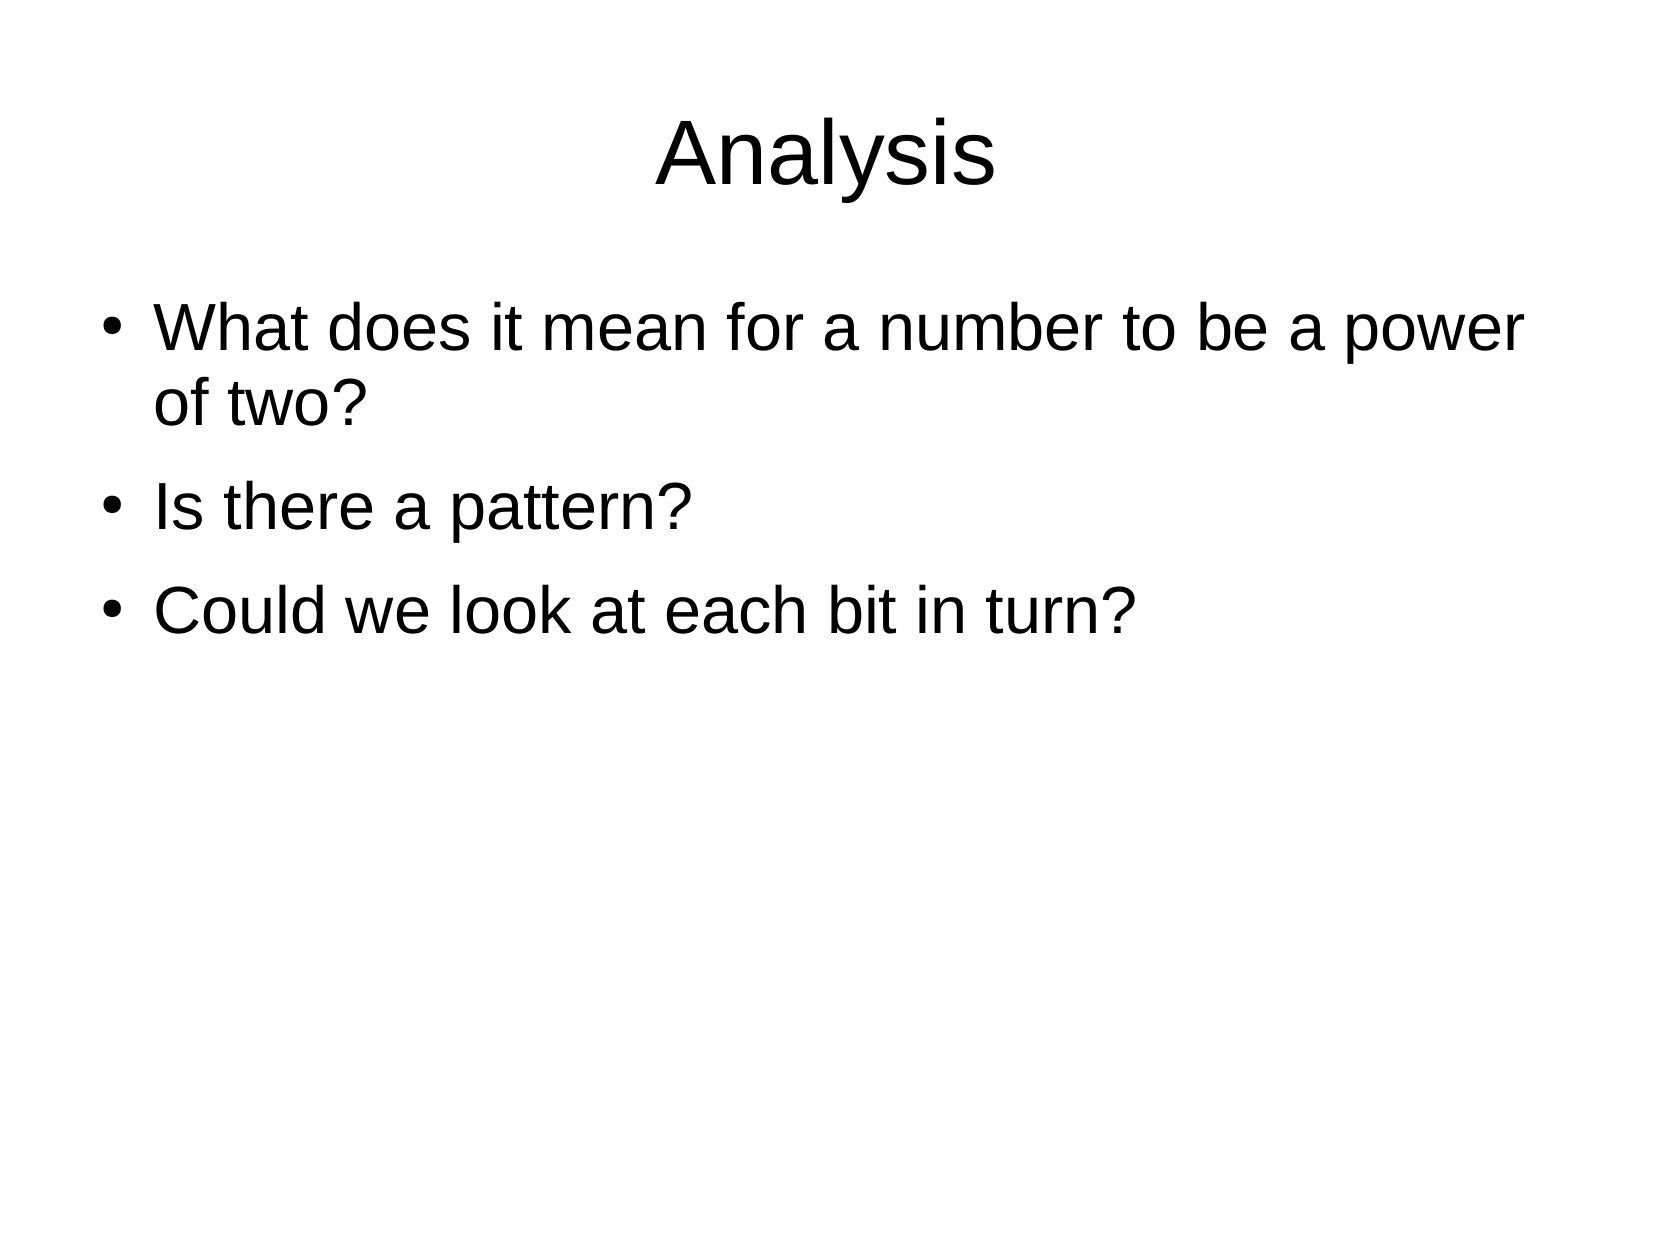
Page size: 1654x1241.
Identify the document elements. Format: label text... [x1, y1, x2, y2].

list What does it mean for a number to be a power of two? Is there a pattern? Could we look at each bit in turn? [82, 290, 1571, 1010]
title Analysis [82, 49, 1571, 257]
